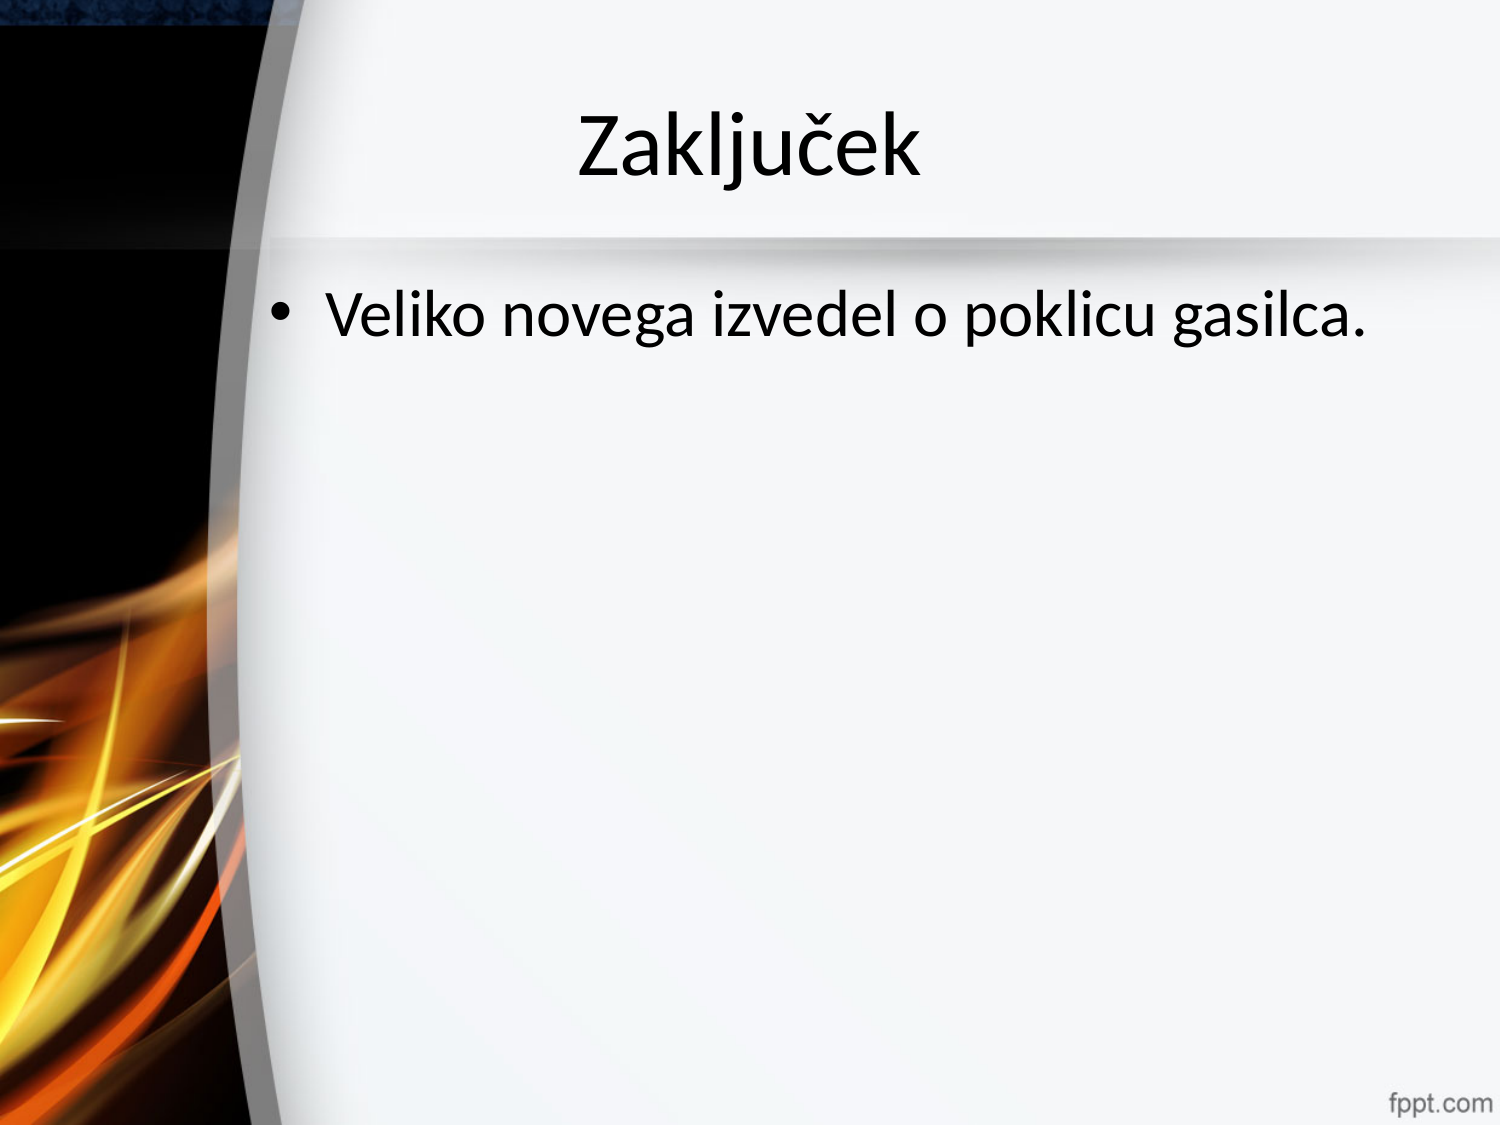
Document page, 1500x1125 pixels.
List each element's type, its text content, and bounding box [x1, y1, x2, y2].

picture [0, 0, 1500, 1125]
title Zaključek [75, 45, 1425, 233]
list Veliko novega izvedel o poklicu gasilca. [253, 262, 1425, 1005]
